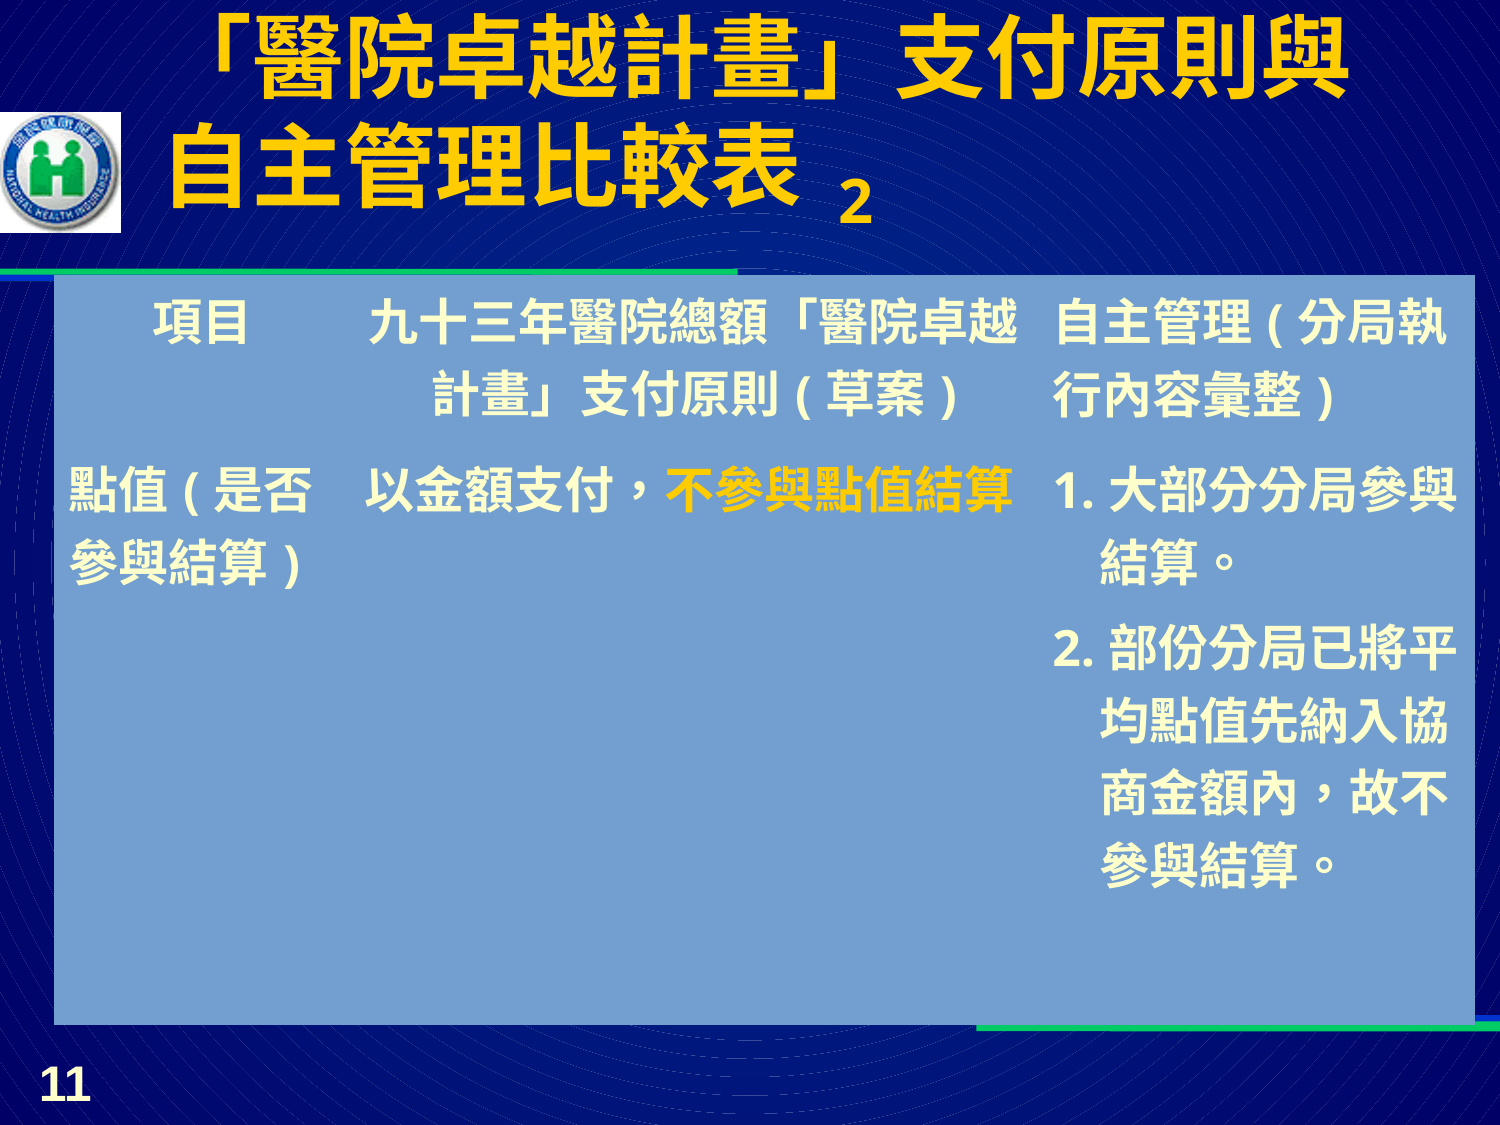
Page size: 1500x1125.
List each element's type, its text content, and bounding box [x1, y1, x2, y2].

table_cell 以金額支付，不參與點值結算 [350, 444, 1038, 1025]
table_header 自主管理(分局執行內容彙整) [1038, 275, 1475, 444]
title 「醫院卓越計畫」支付原則與自主管理比較表 2 [145, 8, 1438, 244]
table_header 項目 [54, 275, 350, 444]
table_cell 1.大部分分局參與結算。 2.部份分局已將平均點值先納入協商金額內，故不參與結算。 [1038, 444, 1475, 1025]
table_header 九十三年醫院總額「醫院卓越計畫」支付原則(草案) [350, 275, 1038, 444]
text_box [23, 1043, 337, 1119]
table_cell 點值(是否參與結算) [54, 444, 350, 1025]
